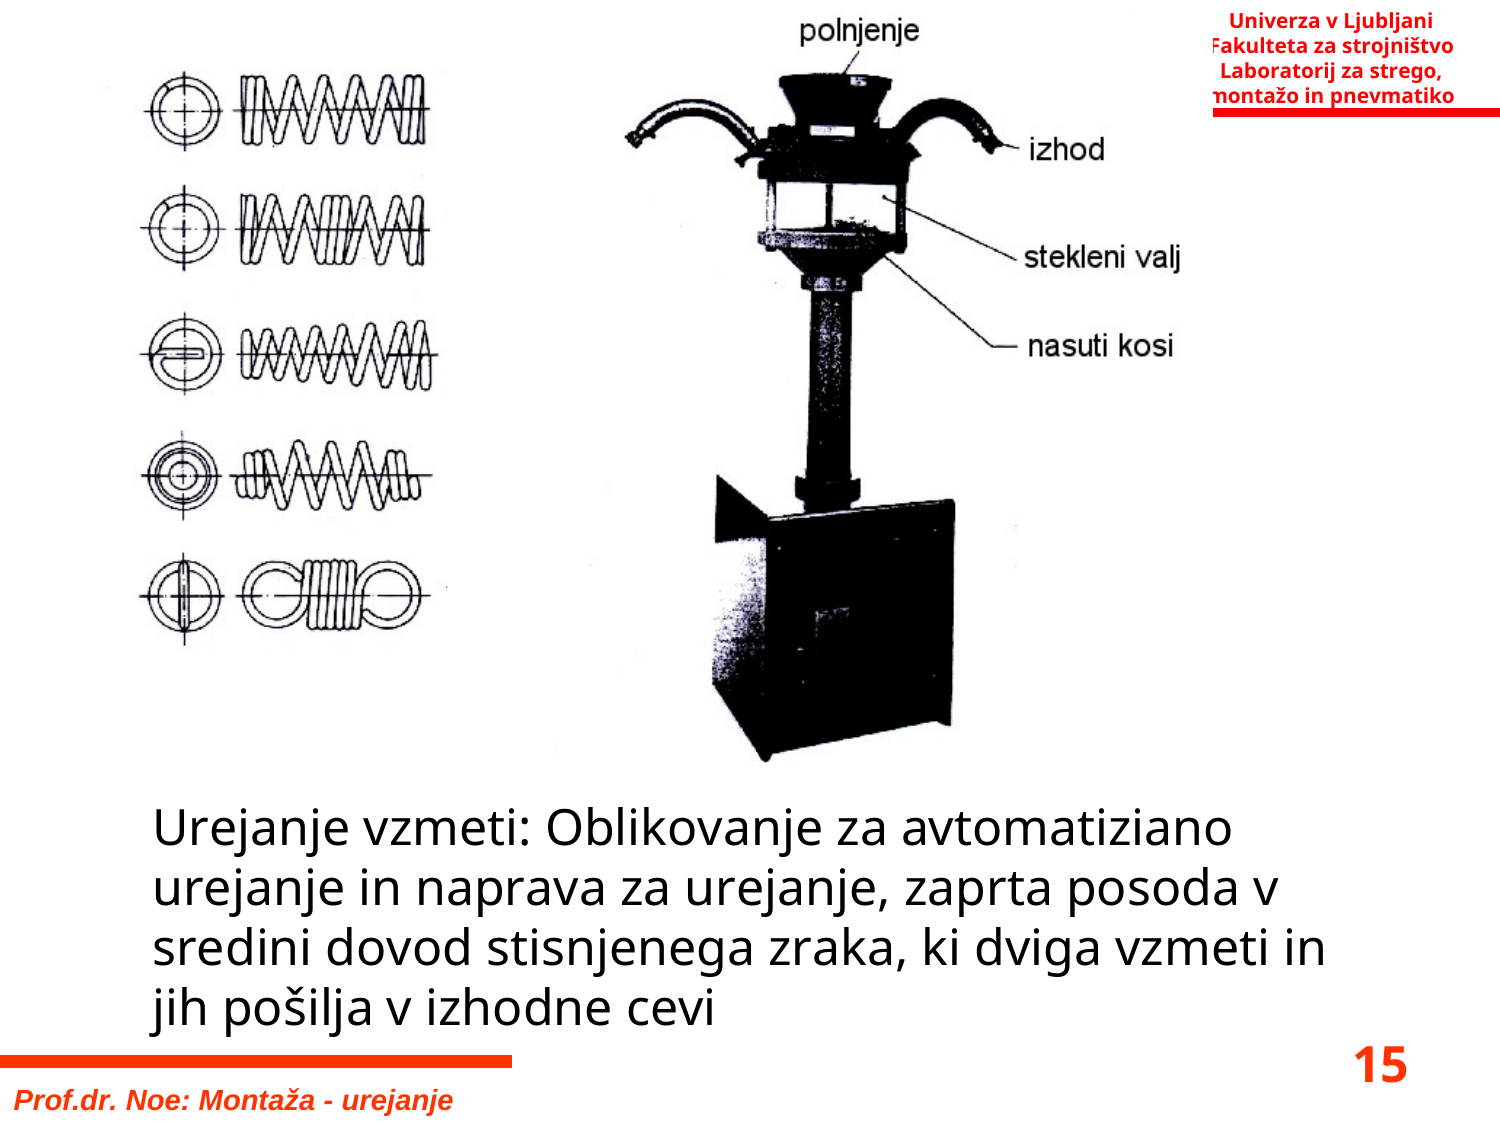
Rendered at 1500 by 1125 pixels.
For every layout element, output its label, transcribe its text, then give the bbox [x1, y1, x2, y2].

picture [75, 0, 1213, 787]
text_box Urejanje vzmeti: Oblikovanje za avtomatiziano urejanje in naprava za urejanje, zaprta posoda v sredini dovod stisnjenega zraka, ki dviga vzmeti in jih pošilja v izhodne cevi [137, 787, 1351, 1043]
